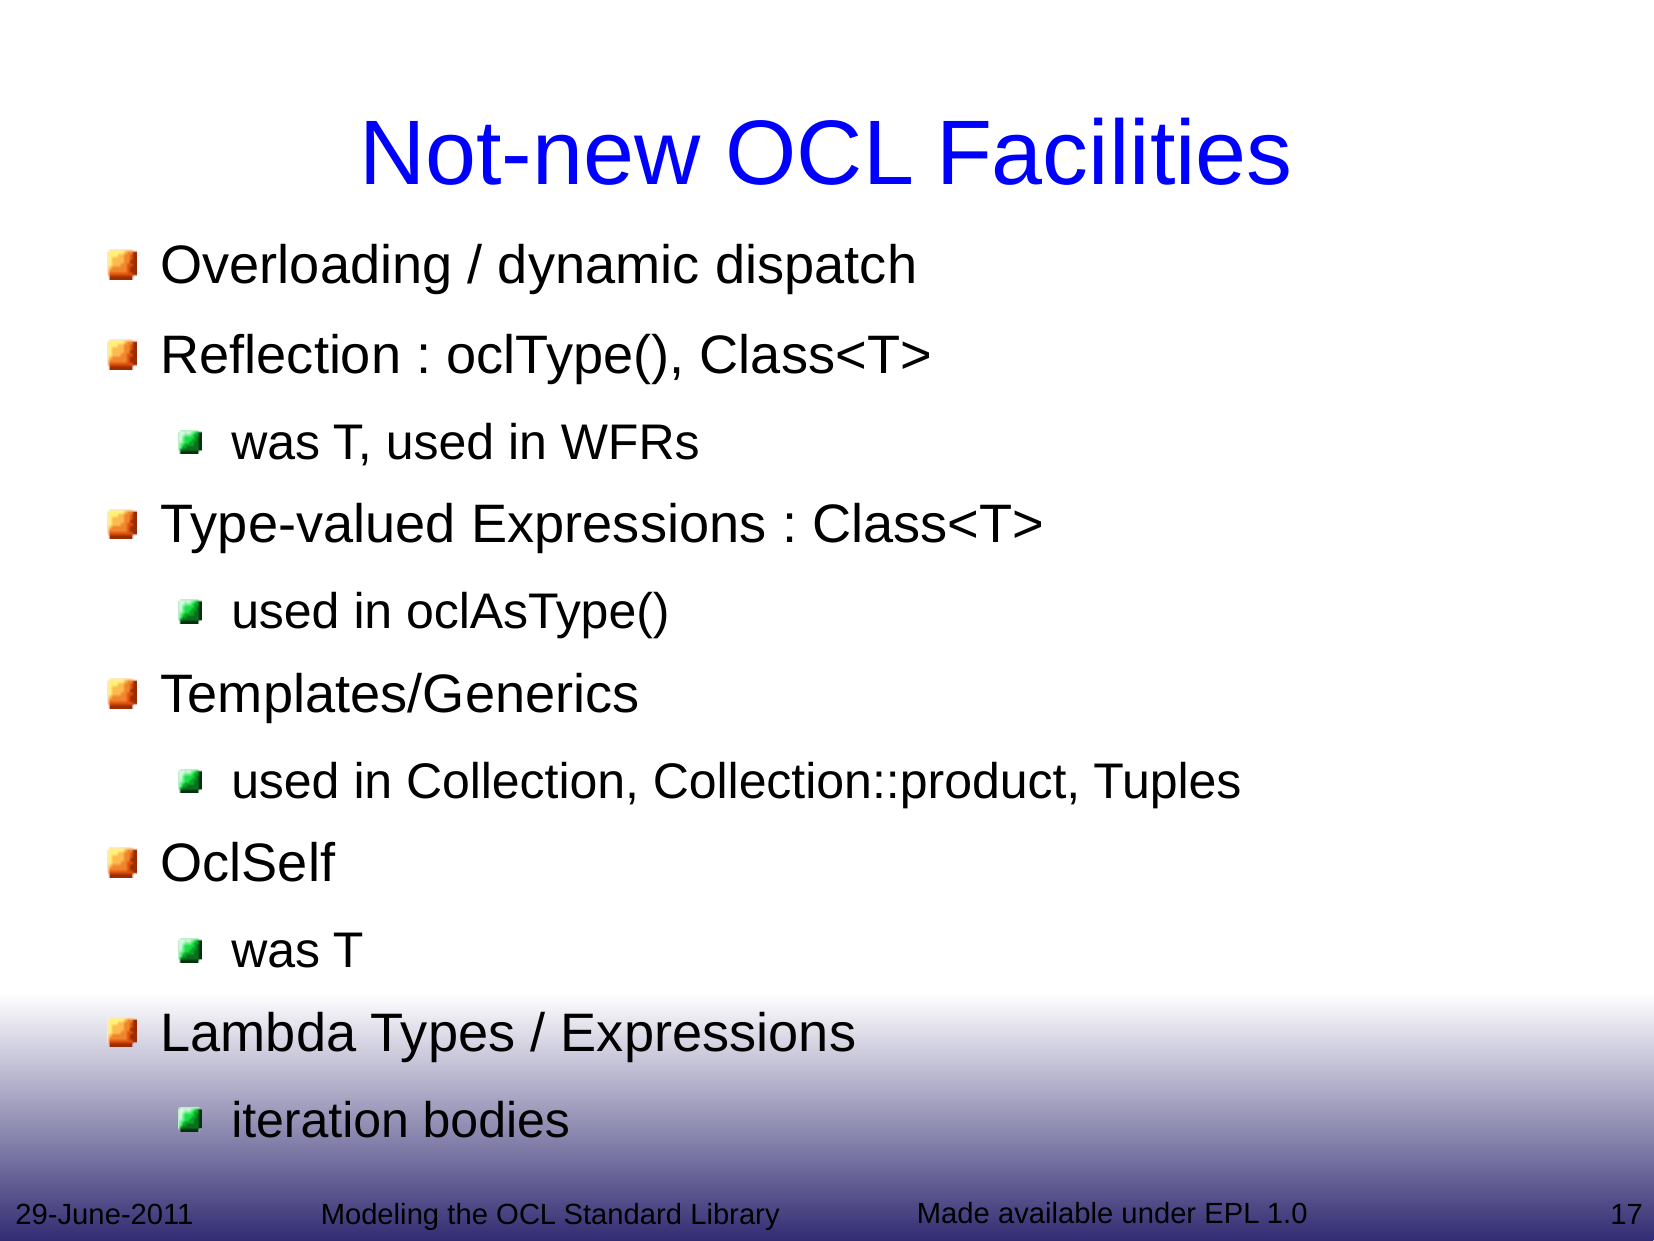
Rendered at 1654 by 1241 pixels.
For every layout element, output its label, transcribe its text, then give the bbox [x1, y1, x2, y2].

list Overloading / dynamic dispatch Reflection : oclType(), Class<T> was T, used in WFRs Type-valued Expressions : Class<T> used in oclAsType() Templates/Generics used in Collection, Collection::product, Tuples OclSelf was T Lambda Types / Expressions iteration bodies [89, 234, 1578, 1148]
title Not-new OCL Facilities [82, 49, 1571, 257]
